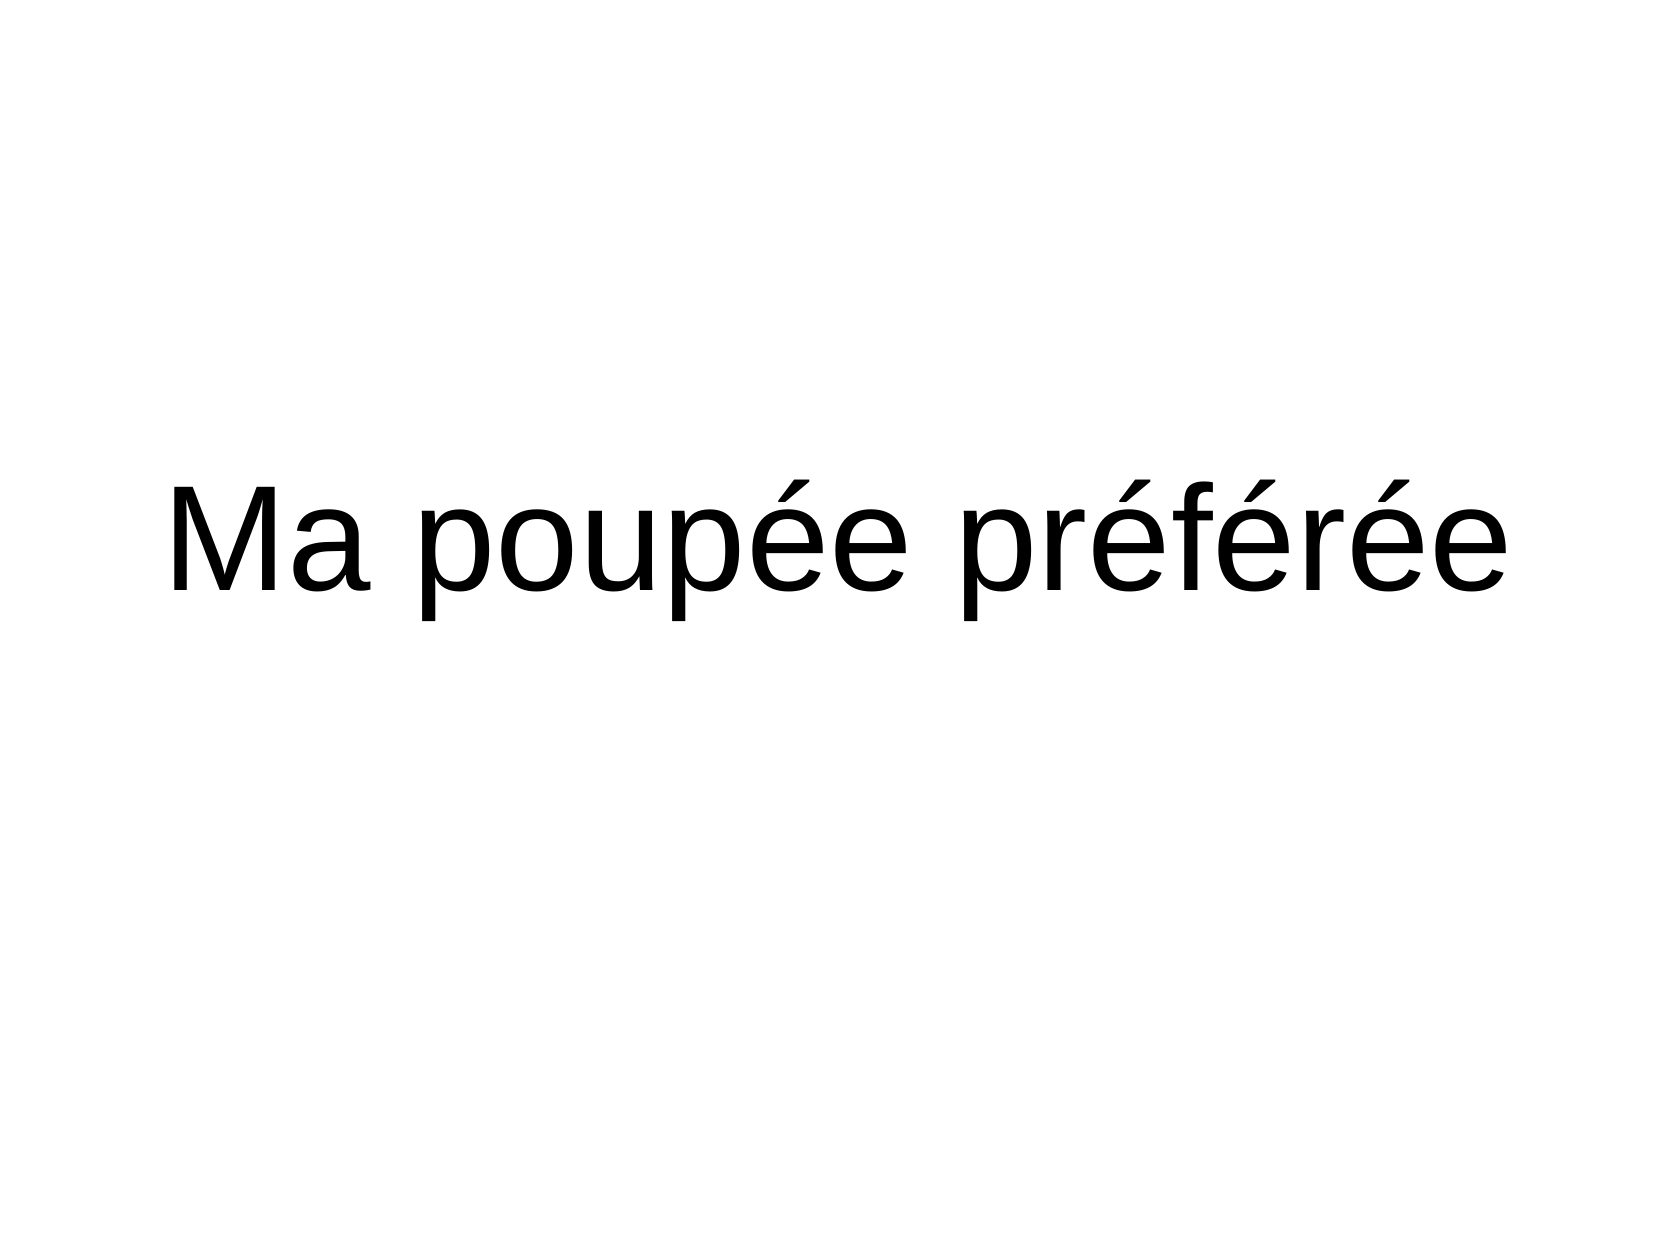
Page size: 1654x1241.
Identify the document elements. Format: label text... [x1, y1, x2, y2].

text_box Ma poupée préférée [147, 447, 1595, 916]
